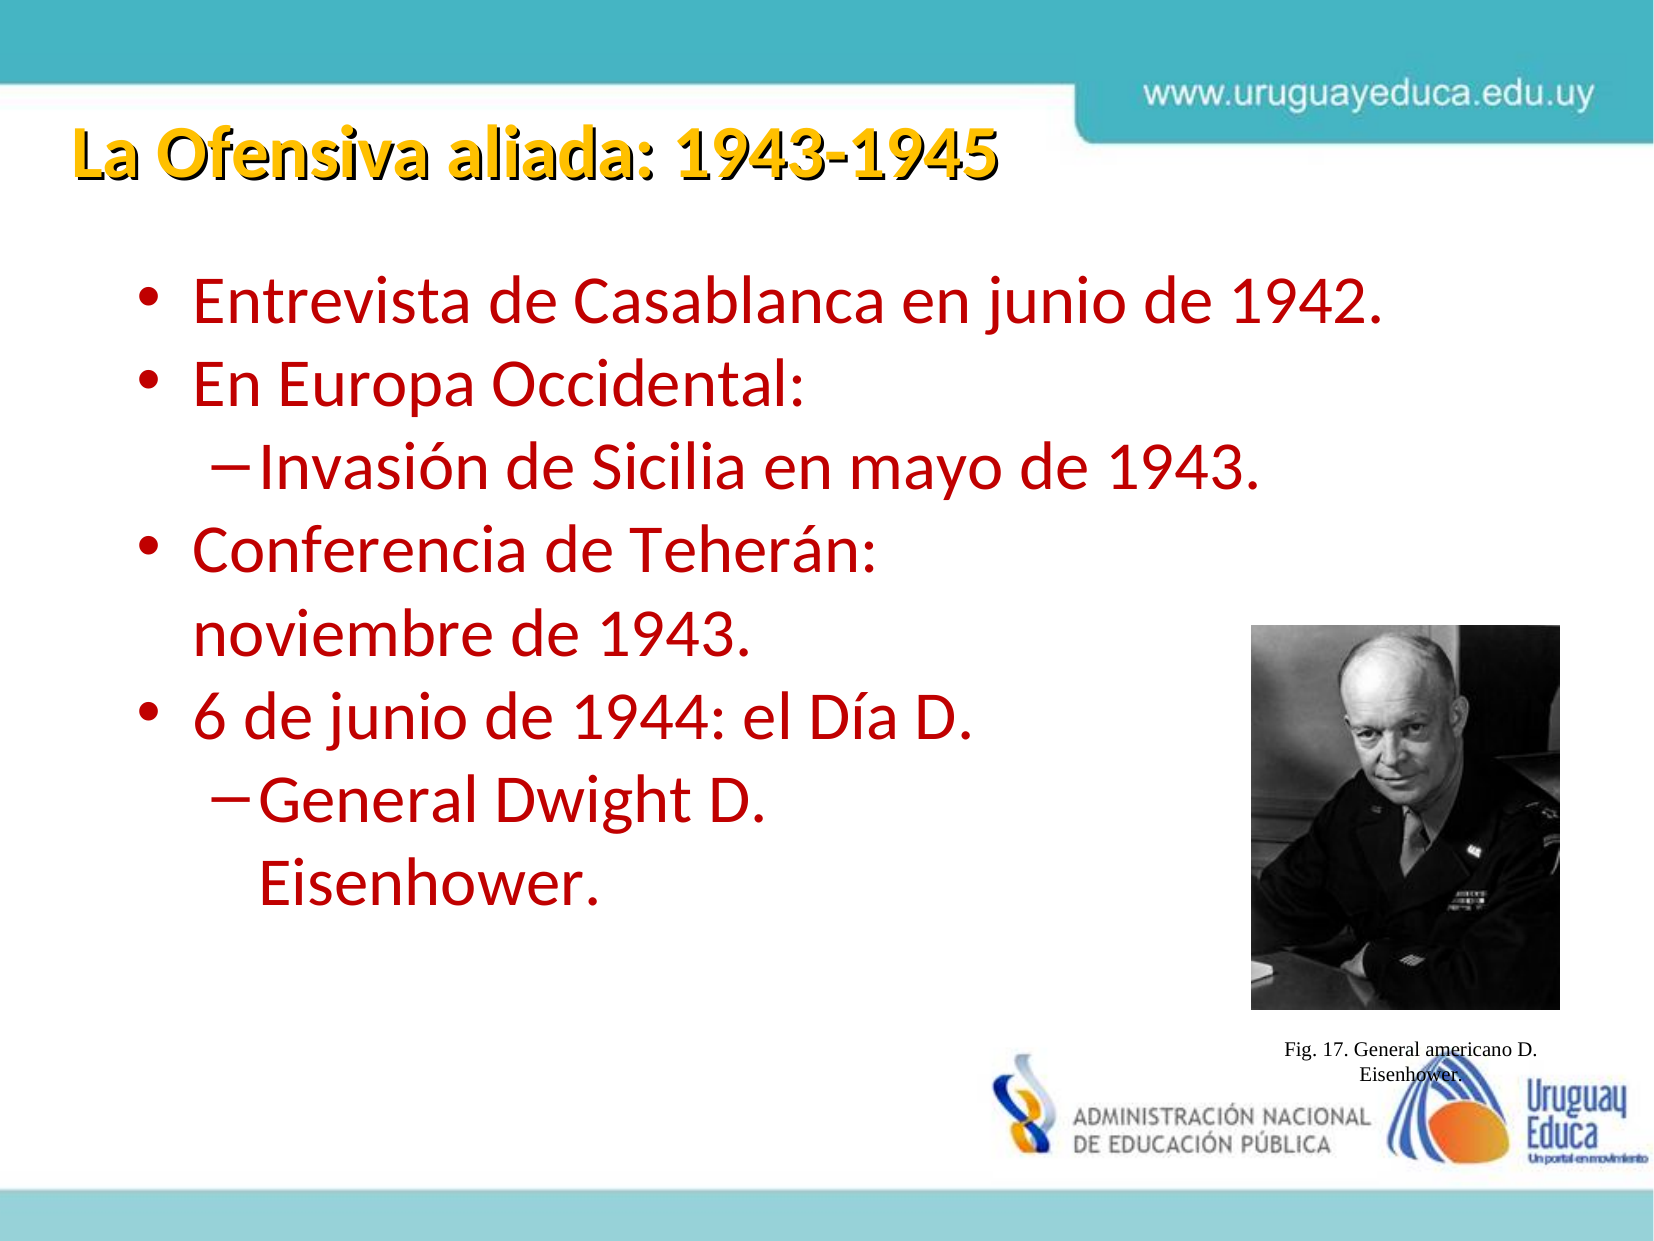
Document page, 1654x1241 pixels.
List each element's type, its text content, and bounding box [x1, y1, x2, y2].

picture [0, 0, 1654, 1241]
title La Ofensiva aliada: 1943-1945 [0, 59, 1072, 237]
list Entrevista de Casablanca en junio de 1942. En Europa Occidental: Invasión de Sicilia en mayo de 1943. Conferencia de Teherán: noviembre de 1943. 6 de junio de 1944: el Día D. General Dwight D. Eisenhower. [121, 263, 1500, 1008]
text_box Fig. 17. General americano D. Eisenhower. [1269, 1027, 1565, 1093]
